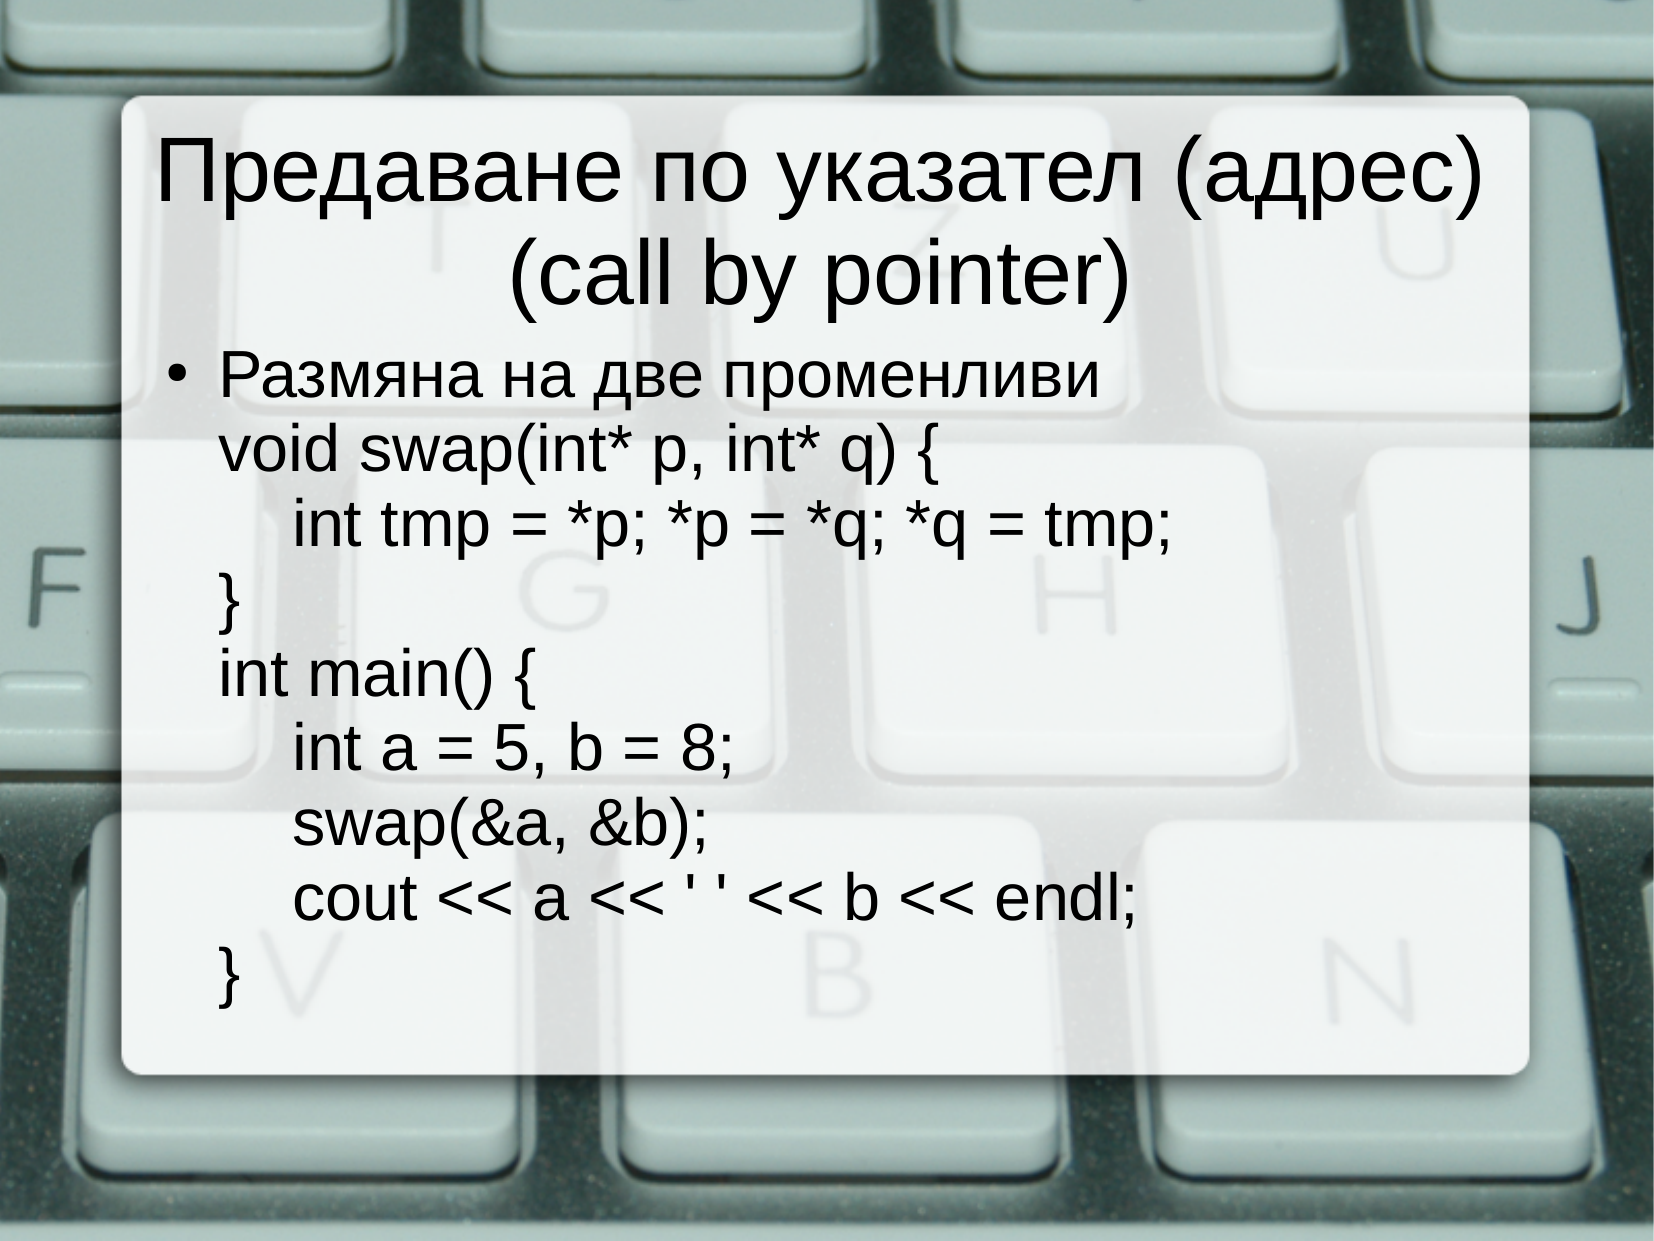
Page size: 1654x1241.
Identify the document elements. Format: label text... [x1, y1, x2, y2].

title Предаване по указател (адрес) (call by pointer) [135, 117, 1506, 325]
list Размяна на две променливи void swap(int* p, int* q) { int tmp = *p; *p = *q; *q = tmp; } int main() { int a = 5, b = 8; swap(&a, &b); cout << a << ' ' << b << endl; } [147, 336, 1506, 1056]
picture [0, 0, 1654, 1241]
